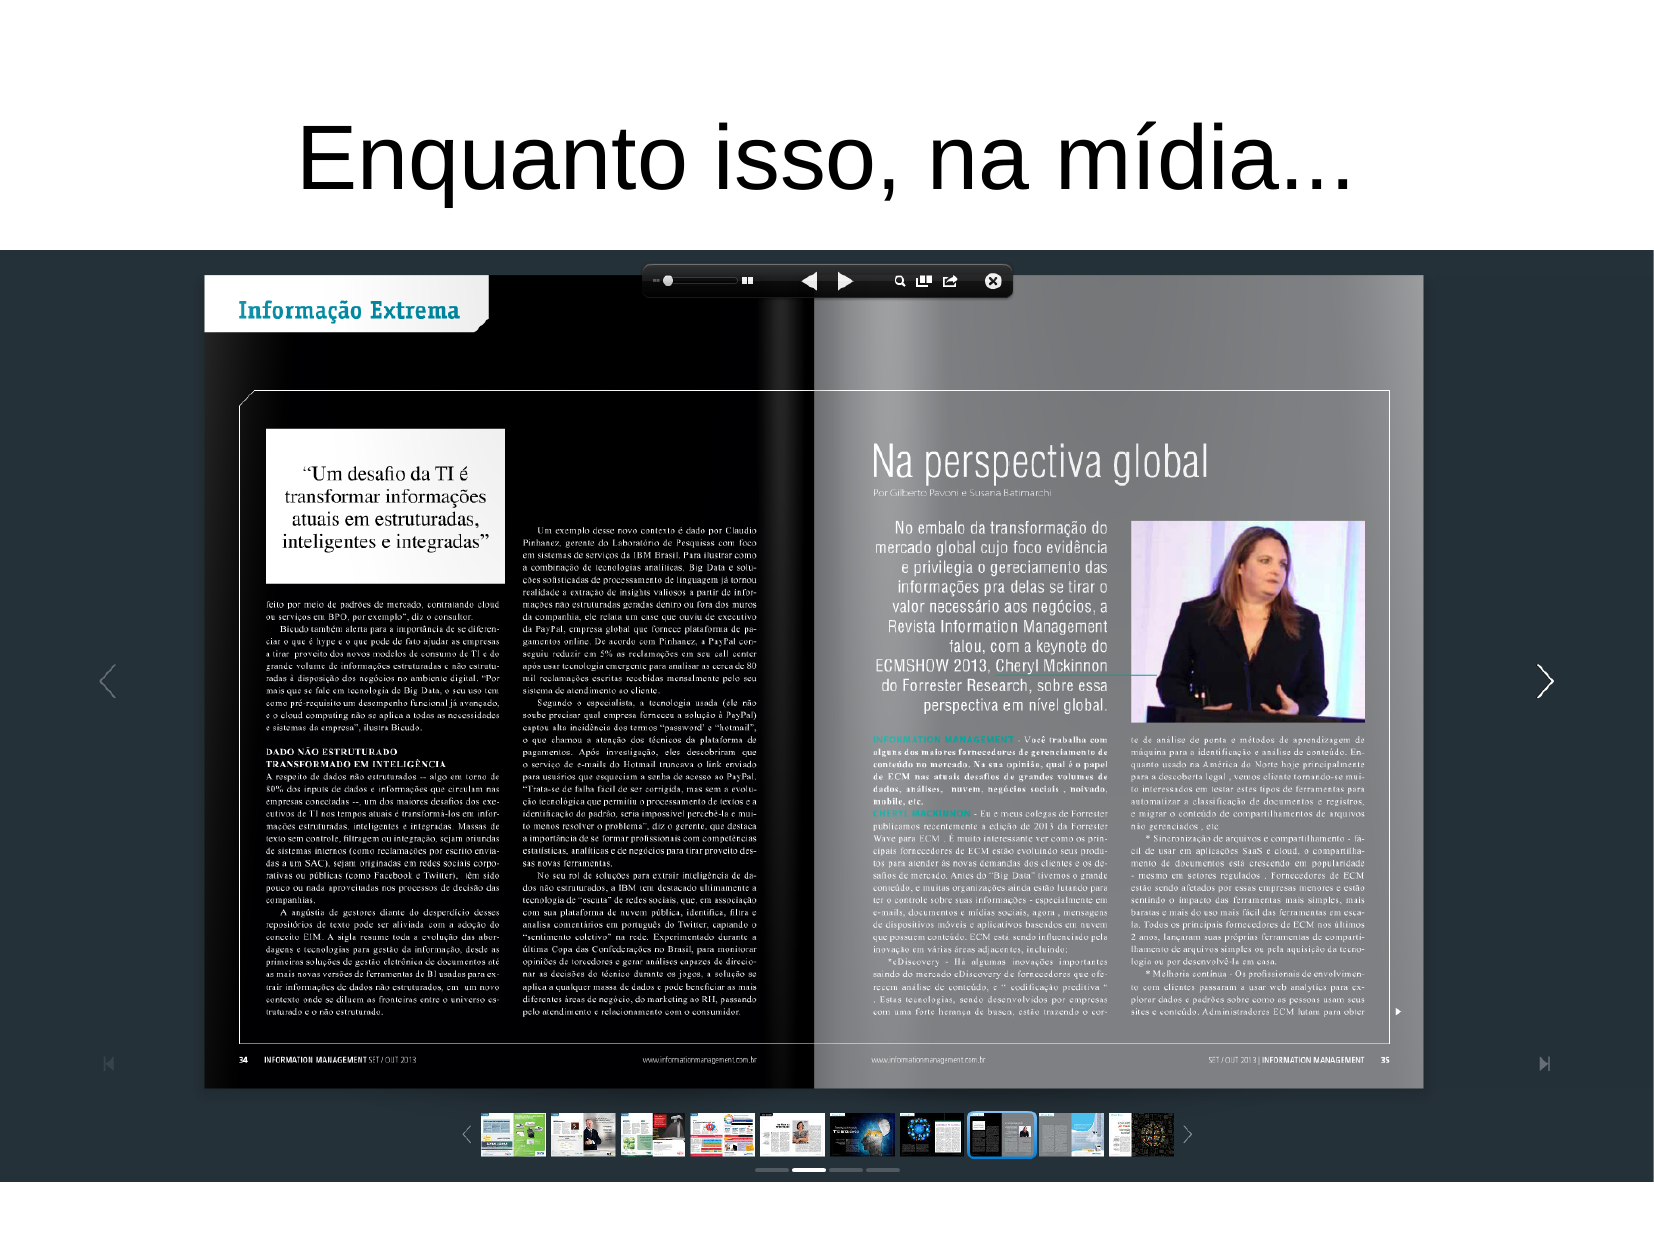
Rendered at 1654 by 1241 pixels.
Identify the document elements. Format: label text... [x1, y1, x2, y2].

title Enquanto isso, na mídia... [82, 49, 1571, 250]
picture [0, 250, 1654, 1182]
